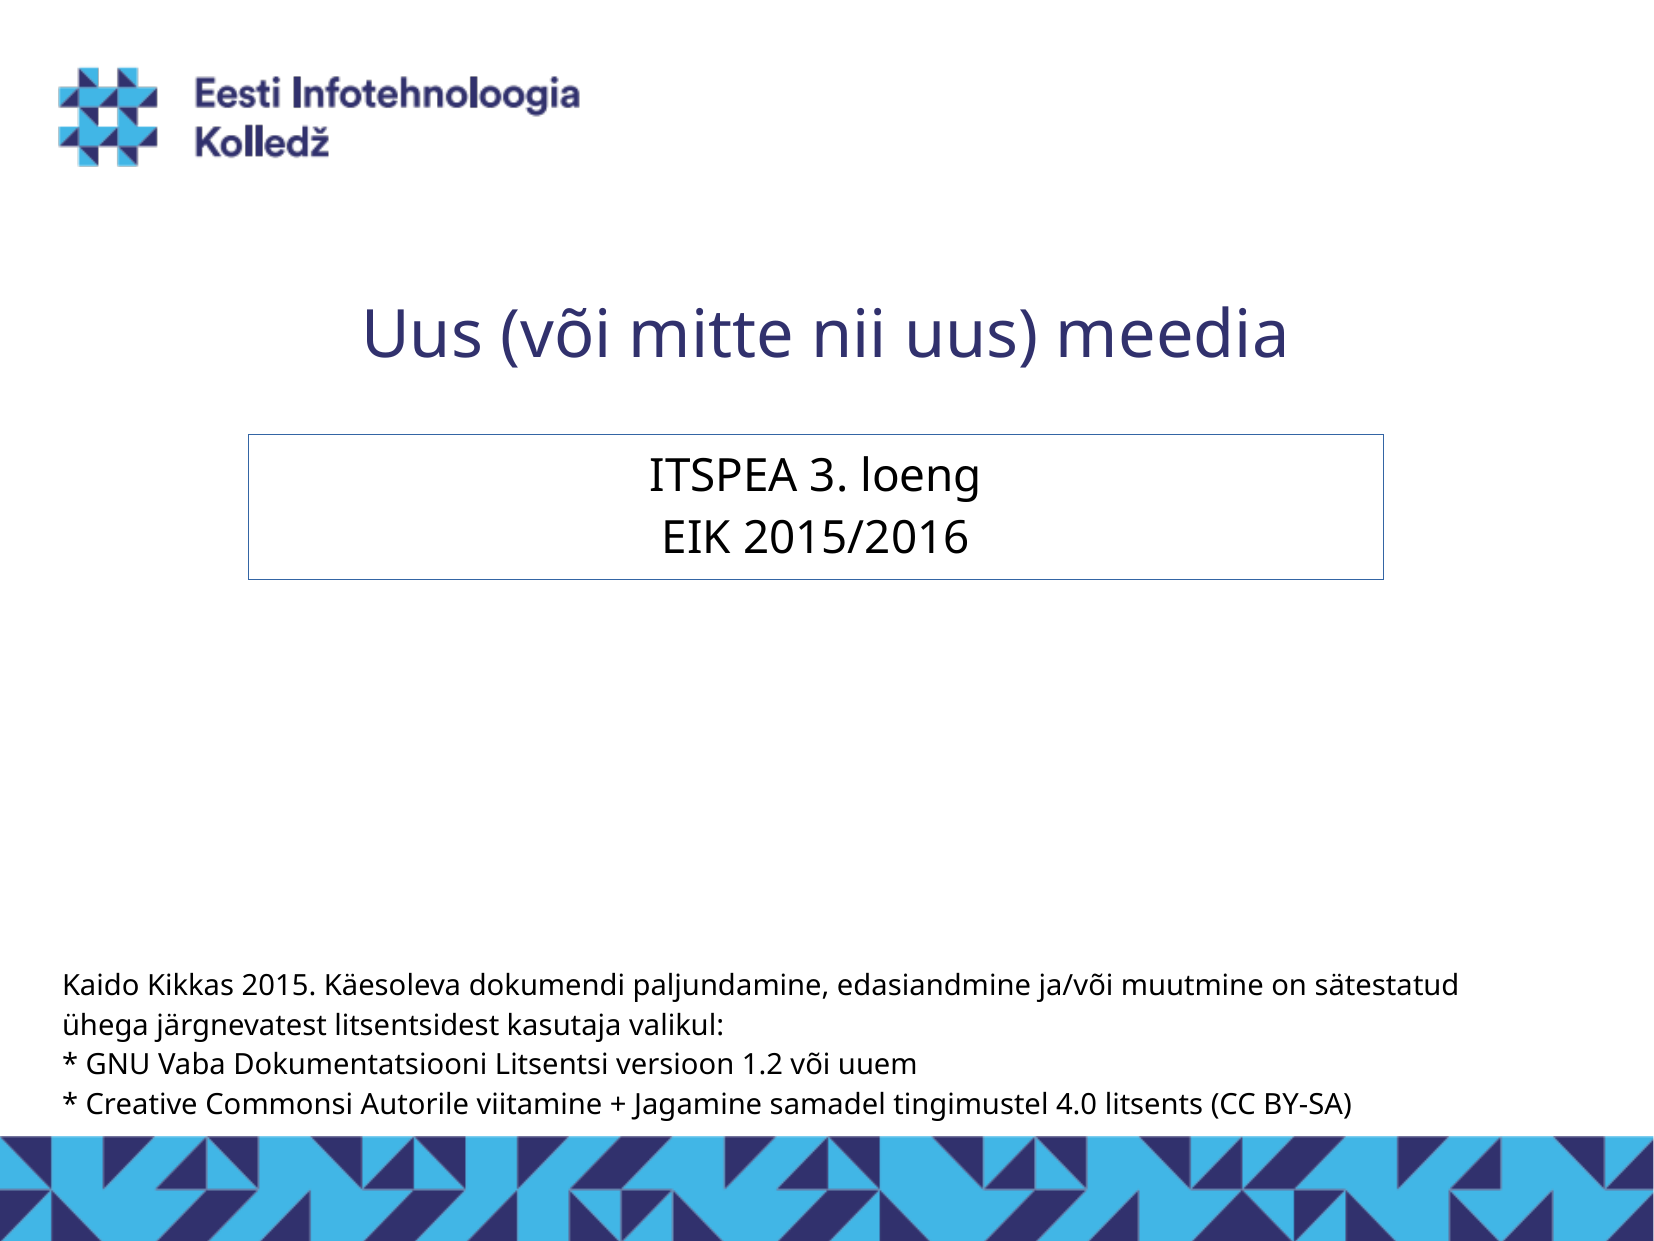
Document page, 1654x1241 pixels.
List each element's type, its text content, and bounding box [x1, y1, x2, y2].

title Uus (või mitte nii uus) meedia [257, 283, 1394, 456]
text_box ITSPEA 3. loeng EIK 2015/2016 [248, 434, 1384, 580]
text_box Kaido Kikkas 2015. Käesoleva dokumendi paljundamine, edasiandmine ja/või muutmine on sätestatud ühega järgnevatest litsentsidest kasutaja valikul: * GNU Vaba Dokumentatsiooni Litsentsi versioon 1.2 või uuem * Creative Commonsi Autorile viitamine + Jagamine samadel tingimustel 4.0 litsents (CC BY-SA) [47, 956, 1630, 1112]
